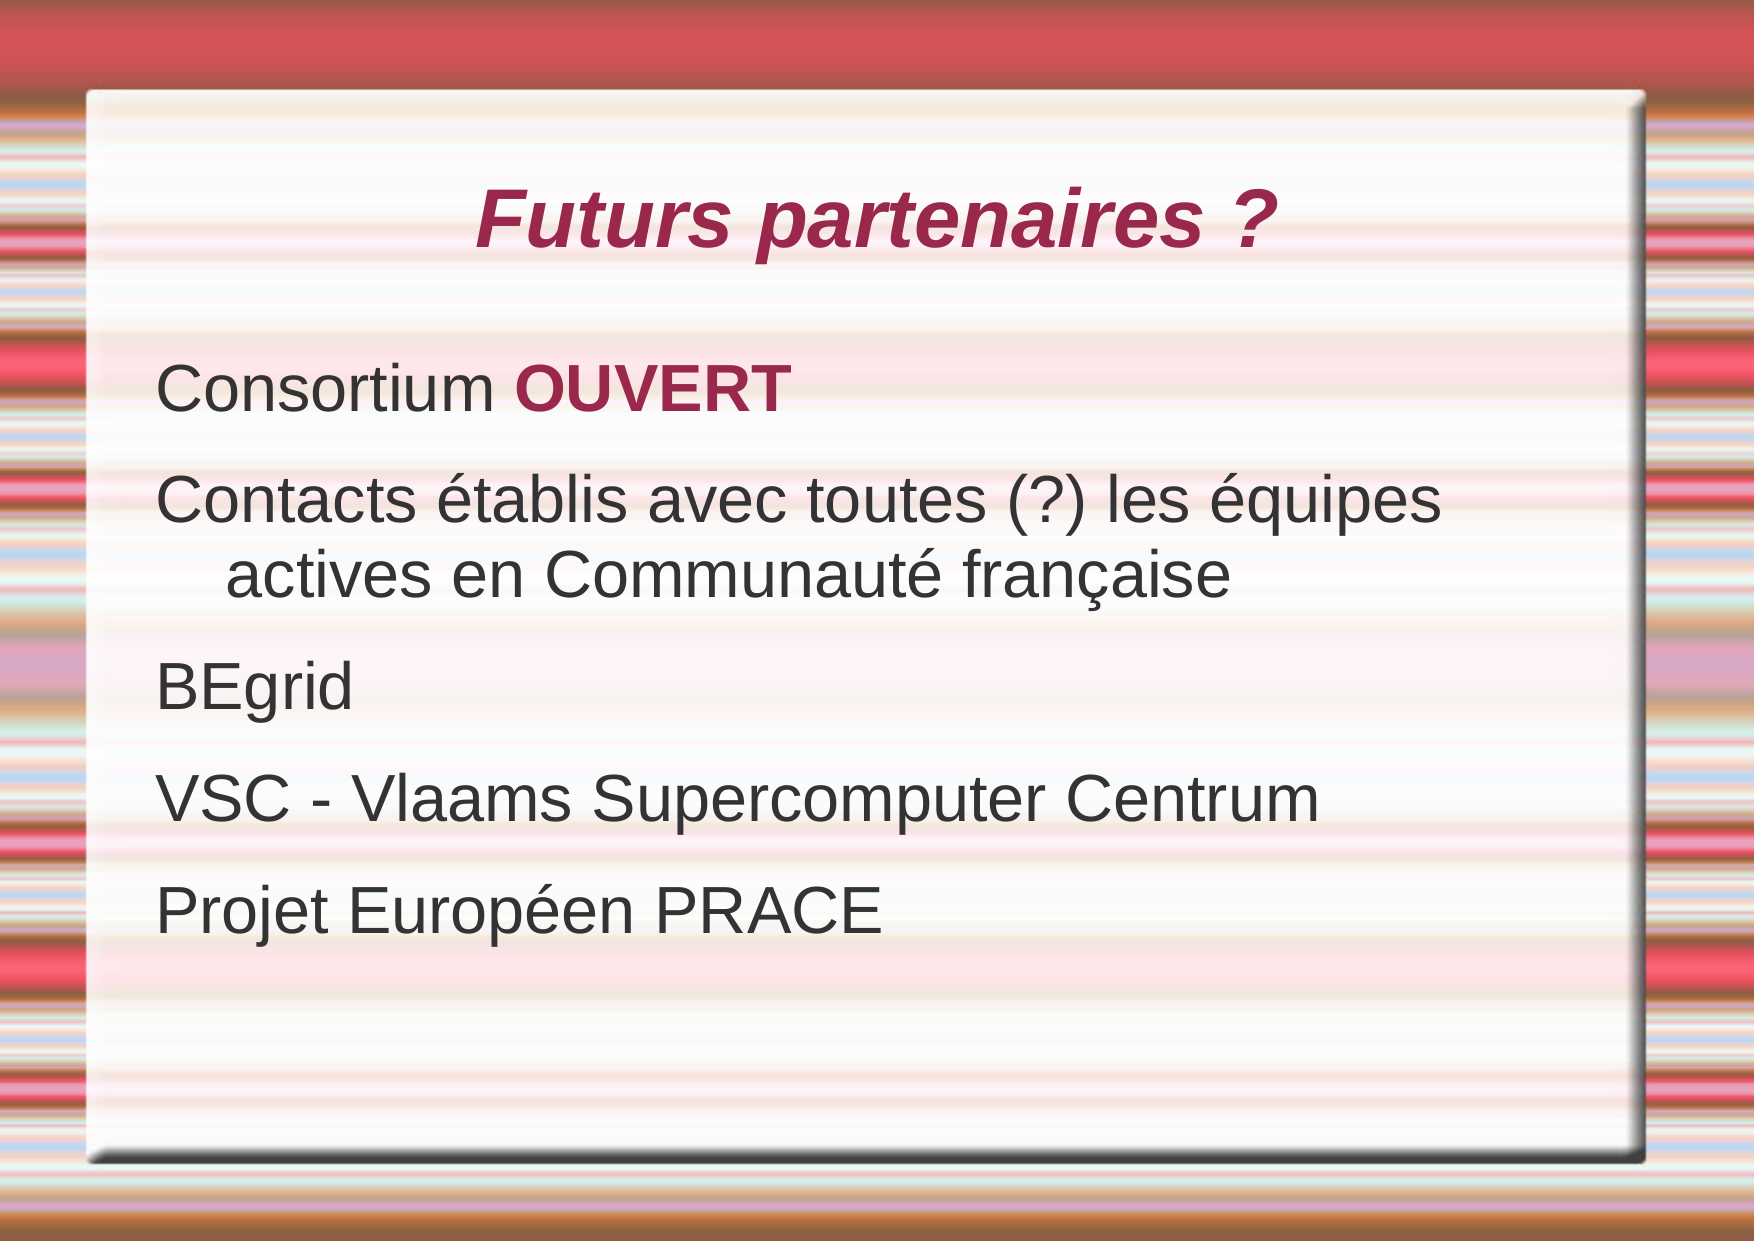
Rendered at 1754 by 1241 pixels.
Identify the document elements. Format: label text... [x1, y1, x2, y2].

picture [0, 0, 1754, 1241]
list Consortium OUVERT Contacts établis avec toutes (?) les équipes actives en Communauté française BEgrid VSC - Vlaams Supercomputer Centrum Projet Européen PRACE [143, 350, 1608, 1133]
title Futurs partenaires ? [128, 114, 1627, 322]
